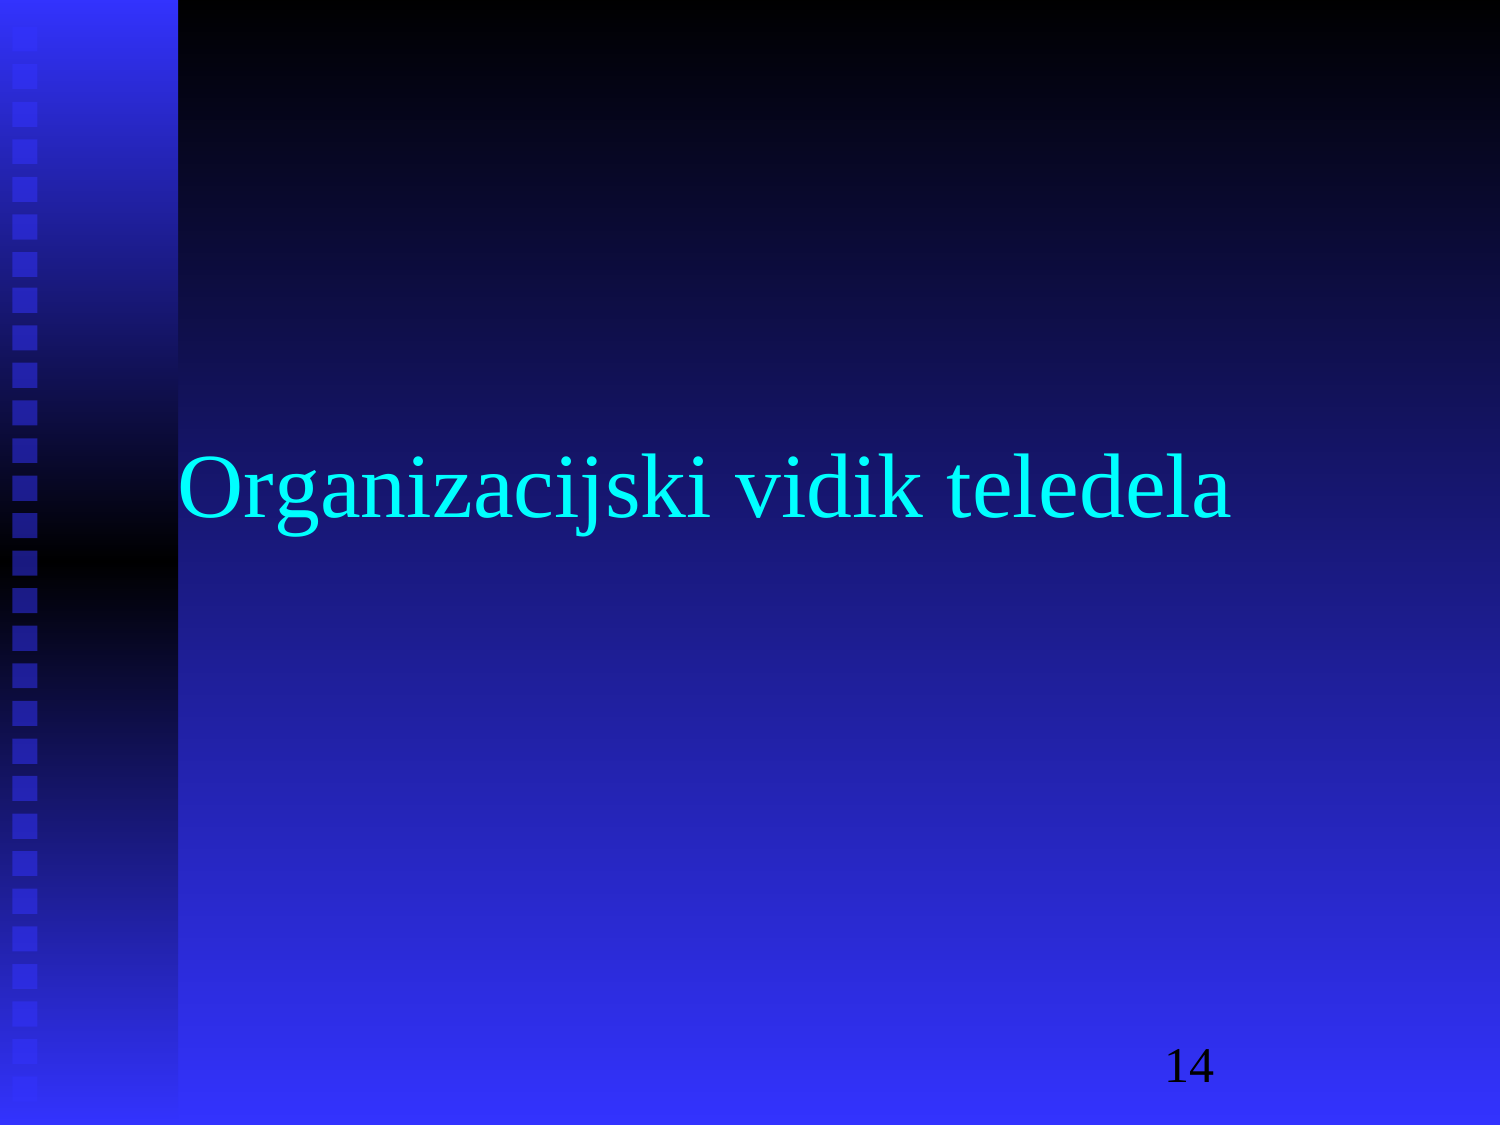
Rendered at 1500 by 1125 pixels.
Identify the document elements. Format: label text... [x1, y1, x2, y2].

title Organizacijski vidik teledela [162, 387, 1438, 576]
